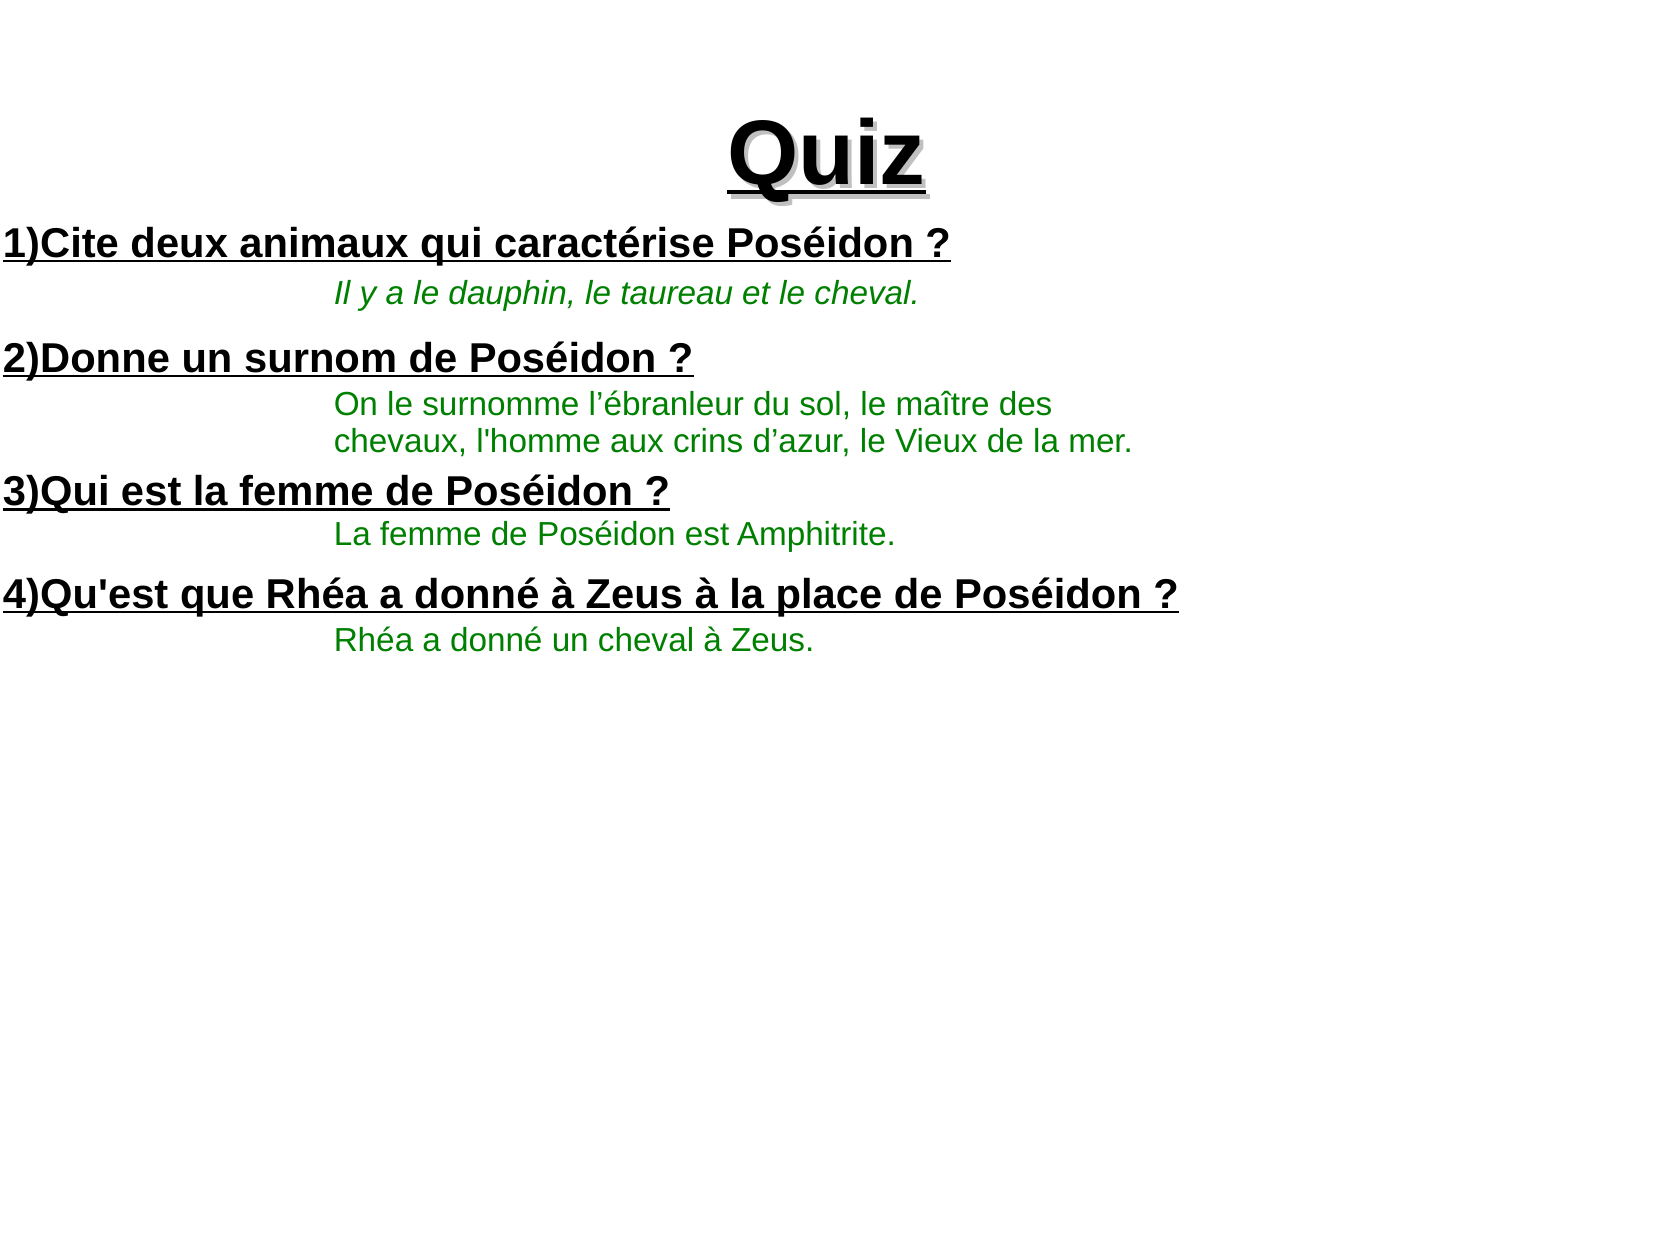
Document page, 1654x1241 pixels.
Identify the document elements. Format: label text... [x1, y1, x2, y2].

title Quiz [82, 49, 1571, 257]
text_box 4)Qu'est que Rhéa a donné à Zeus à la place de Poséidon ? [0, 563, 1441, 626]
text_box 2)Donne un surnom de Poséidon ? [0, 327, 804, 390]
text_box Rhéa a donné un cheval à Zeus. [318, 614, 1430, 697]
text_box On le surnomme l’ébranleur du sol, le maître des chevaux, l'homme aux crins d’azur, le Vieux de la mer. [318, 377, 1536, 468]
text_box La femme de Poséidon est Amphitrite. [318, 507, 1371, 560]
text_box 1)Cite deux animaux qui caractérise Poséidon ? [0, 212, 1560, 275]
text_box Il y a le dauphin, le taureau et le cheval. [318, 266, 1654, 319]
text_box 3)Qui est la femme de Poséidon ? [0, 460, 1382, 523]
